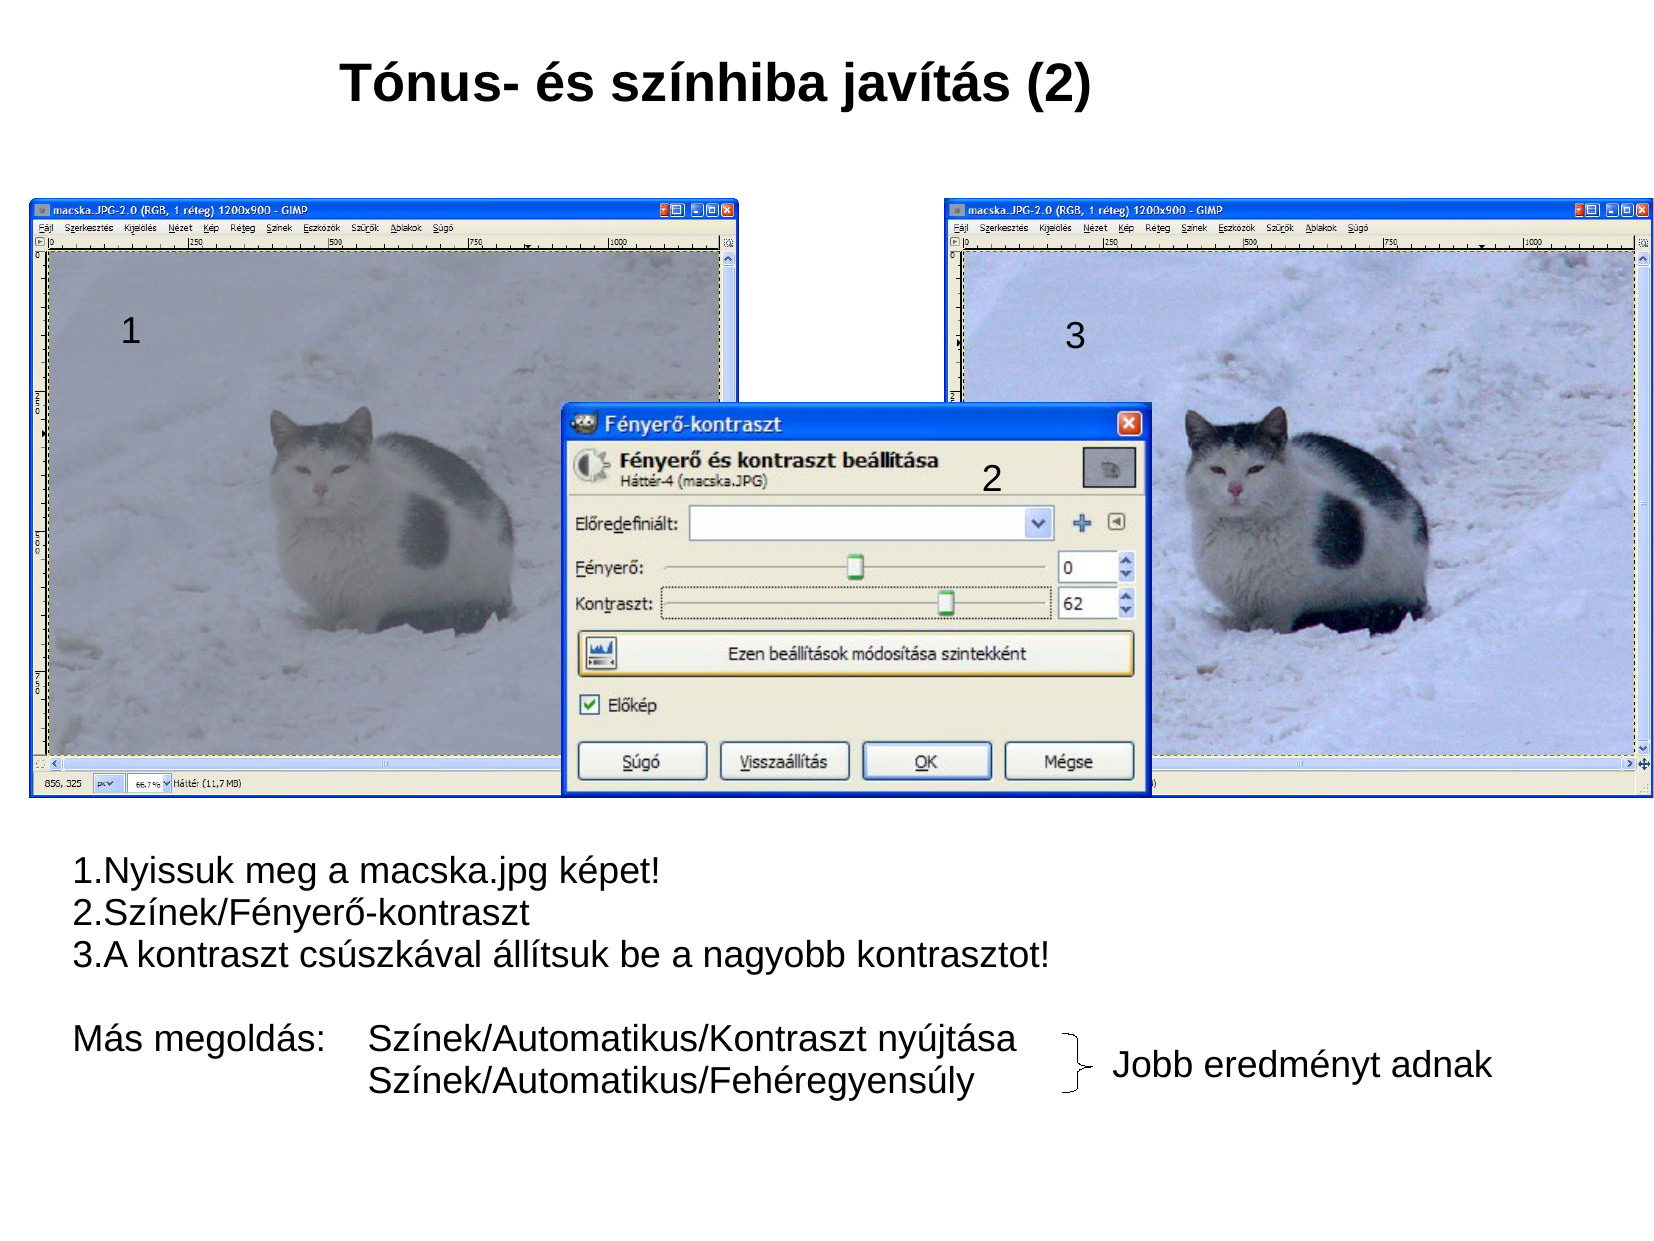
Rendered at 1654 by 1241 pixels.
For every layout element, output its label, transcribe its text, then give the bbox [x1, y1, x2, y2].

text_box 2 [967, 449, 1018, 507]
picture [29, 198, 1654, 798]
text_box 3 [1050, 307, 1091, 365]
text_box Tónus- és színhiba javítás (2) [324, 45, 1109, 123]
text_box 1 [105, 302, 160, 359]
text_box Jobb eredményt adnak [1097, 1035, 1508, 1093]
text_box Nyissuk meg a macska.jpg képet! Színek/Fényerő-kontraszt A kontraszt csúszkával állítsuk be a nagyobb kontrasztot! Más megoldás: Színek/Automatikus/Kontraszt nyújtása Színek/Automatikus/Fehéregyensúly [57, 842, 1536, 1110]
